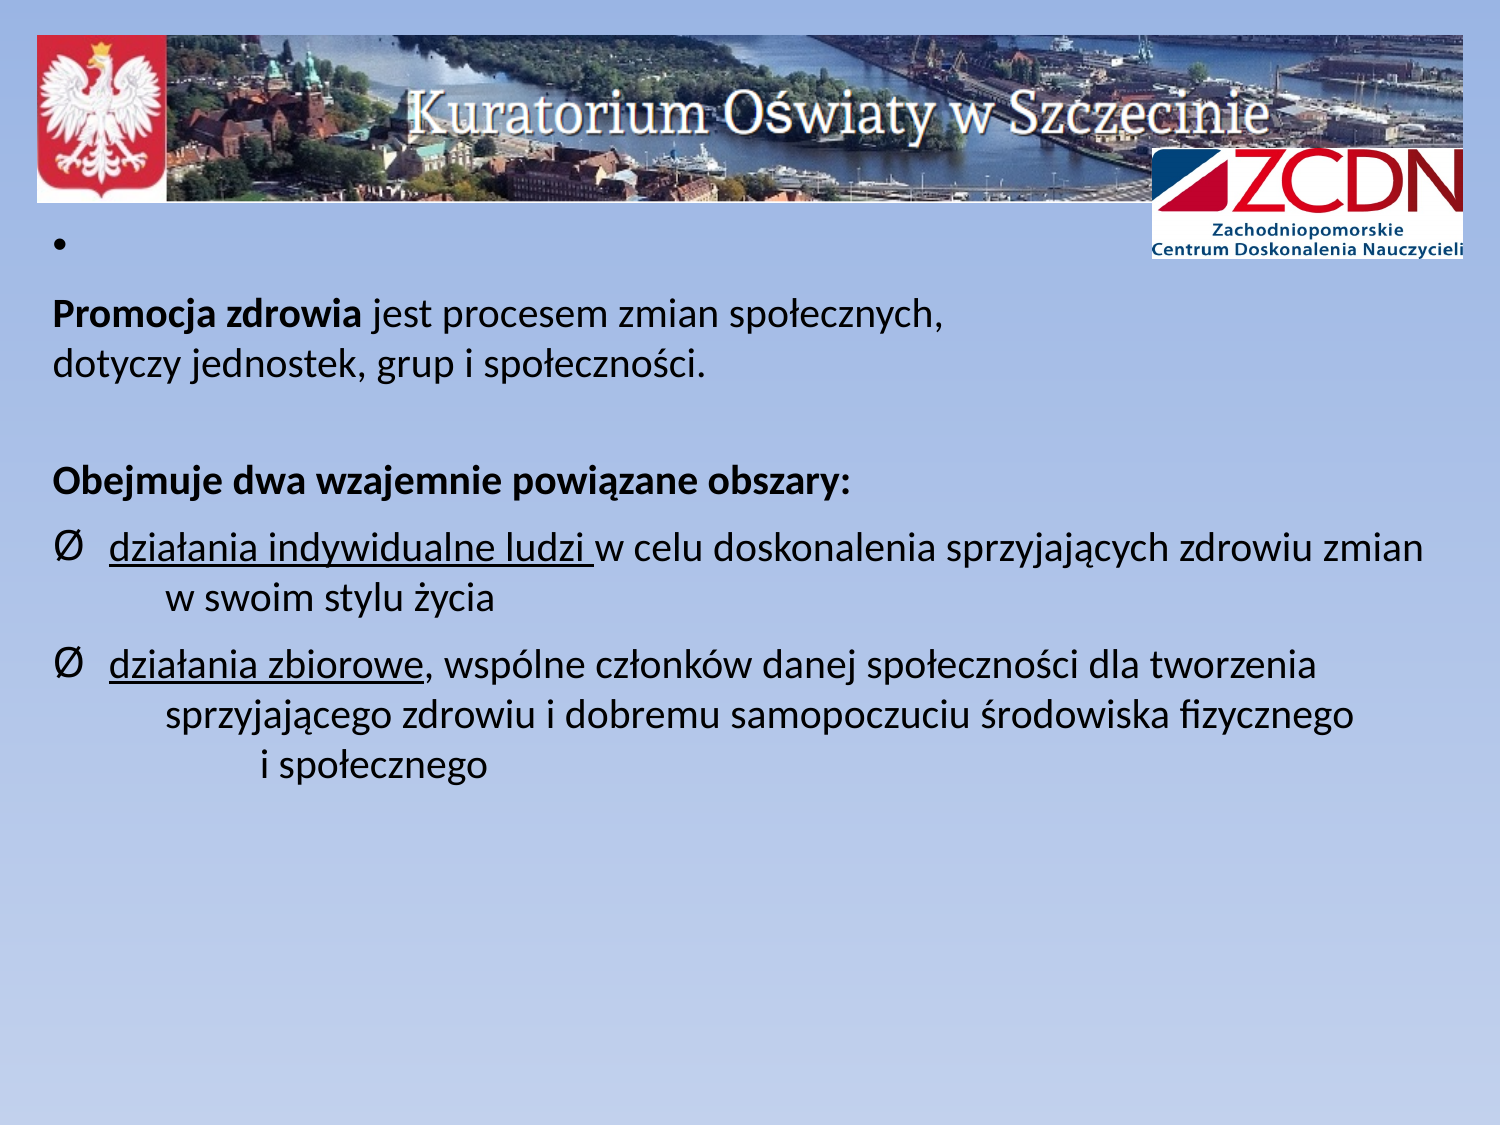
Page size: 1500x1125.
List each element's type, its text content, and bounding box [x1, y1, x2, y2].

list Promocja zdrowia jest procesem zmian społecznych, dotyczy jednostek, grup i społeczności. Obejmuje dwa wzajemnie powiązane obszary: działania indywidualne ludzi w celu doskonalenia sprzyjających zdrowiu zmian w swoim stylu życia działania zbiorowe, wspólne członków danej społeczności dla tworzenia sprzyjającego zdrowiu i dobremu samopoczuciu środowiska fizycznego i społecznego [37, 211, 1480, 1125]
picture [37, 35, 1463, 259]
